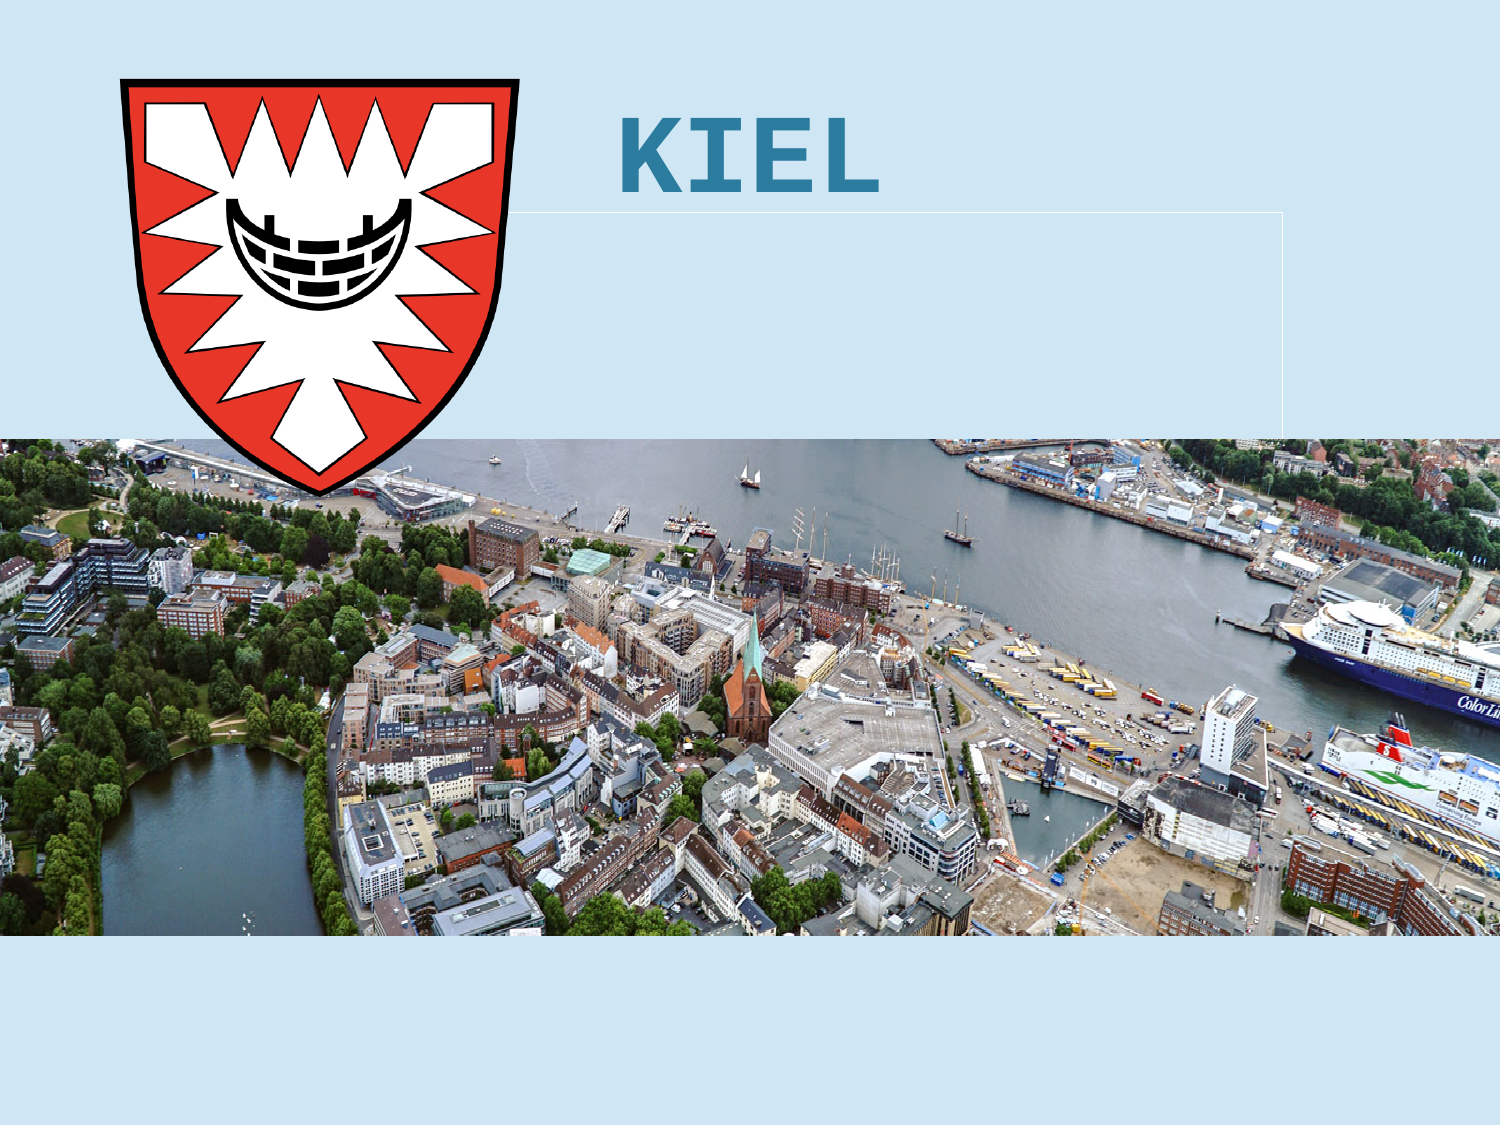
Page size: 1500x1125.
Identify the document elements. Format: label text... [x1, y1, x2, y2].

picture [0, 77, 1500, 936]
title KIEL [217, 72, 1283, 288]
